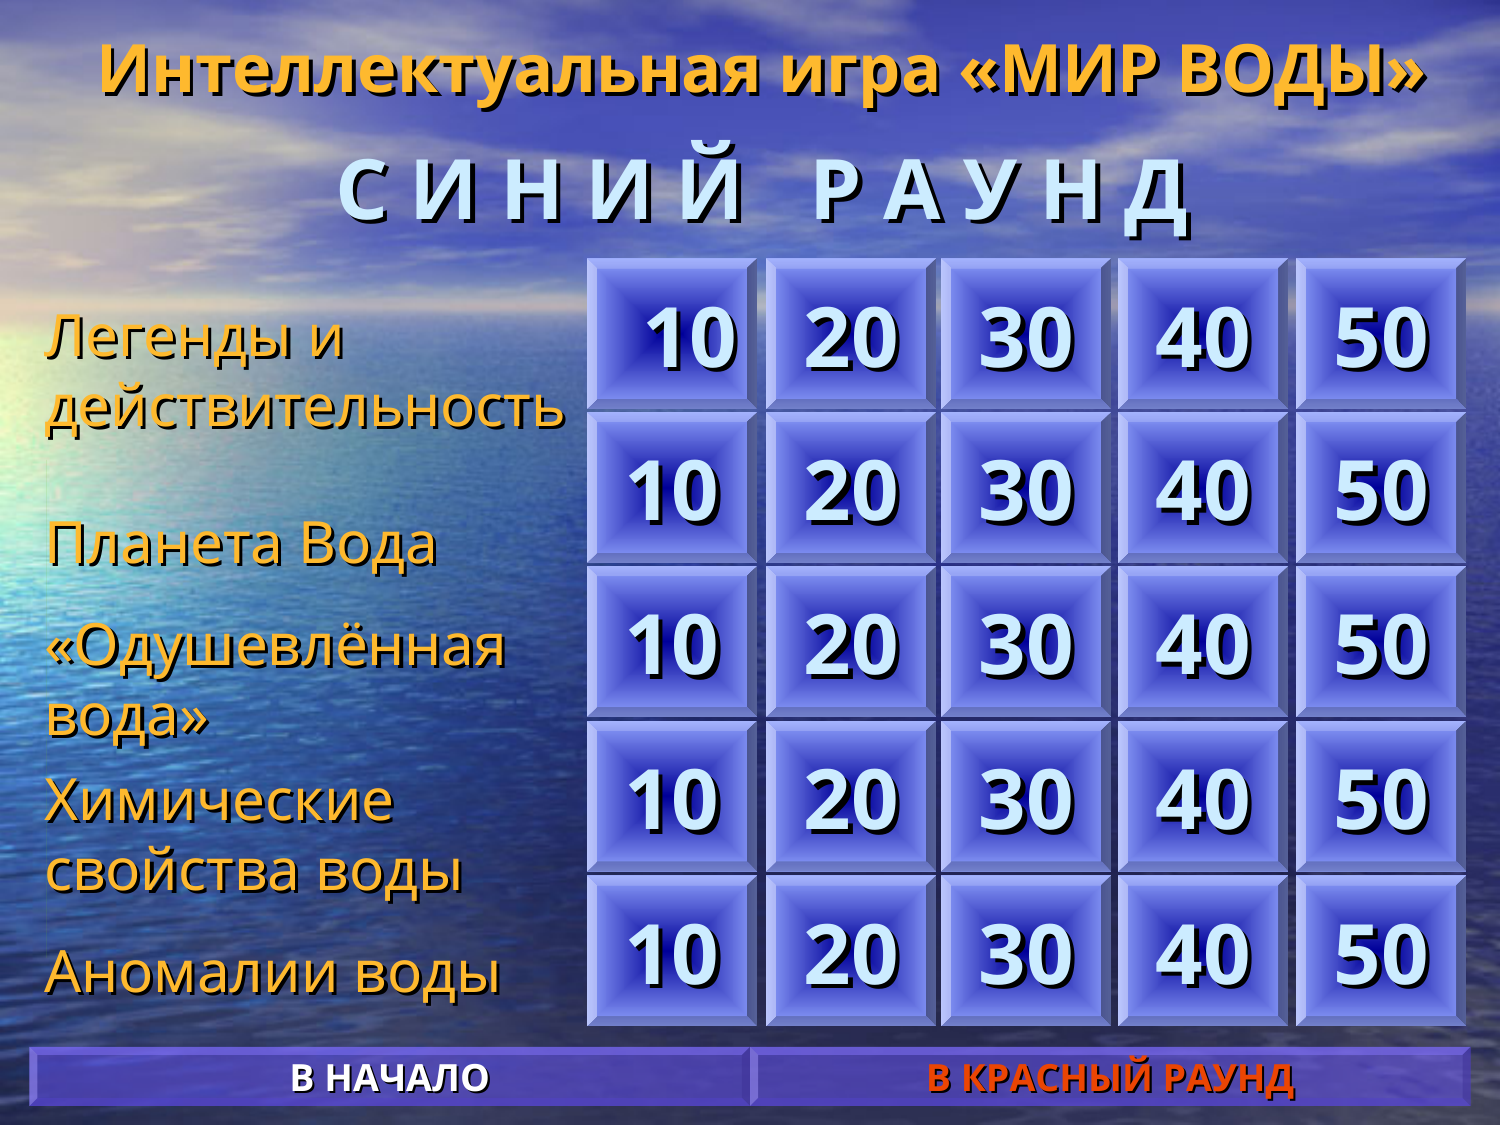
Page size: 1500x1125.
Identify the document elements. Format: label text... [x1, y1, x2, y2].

text_box 60 [1297, 875, 1465, 886]
table_cell [1119, 258, 1287, 269]
text_box 30 [951, 576, 1101, 707]
table_cell Природная вода [588, 258, 756, 269]
table_cell [588, 412, 756, 422]
table_cell [767, 258, 935, 269]
text_box 80 [587, 720, 756, 731]
text_box 40 [1128, 576, 1278, 707]
table_cell [762, 599, 939, 755]
text_box 30 [951, 269, 1101, 399]
title Растворы [1296, 875, 1306, 1027]
text_box 40 [1119, 875, 1287, 886]
text_box 40 [1128, 422, 1278, 553]
table_cell Аномалии воды [29, 910, 585, 1029]
table_cell [1293, 481, 1470, 599]
table_header [1116, 255, 1293, 481]
table_cell [762, 481, 939, 599]
text_box 30 [951, 422, 1101, 553]
table_header [585, 255, 762, 481]
text_box 20 [776, 422, 926, 553]
text_box 50 [1306, 269, 1456, 399]
table_cell [585, 910, 762, 1029]
table_cell [762, 755, 939, 910]
text_box 10 [597, 422, 747, 553]
table_cell [767, 566, 935, 576]
table_cell [942, 412, 1110, 422]
table_cell [939, 599, 1116, 755]
text_box 100 [751, 1046, 1470, 1055]
text_box 10 [597, 731, 747, 861]
table_cell [1293, 755, 1470, 910]
table_header Легенды и действительность [29, 255, 585, 481]
text_box 20 [942, 720, 1111, 731]
text_box 20 [942, 875, 1110, 886]
table_cell Планета Вода [29, 481, 585, 599]
table_cell [942, 258, 1110, 269]
text_box 20 [942, 566, 1110, 576]
text_box 20 [750, 1046, 759, 1106]
table_cell [762, 910, 939, 1029]
text_box 20 [776, 731, 926, 861]
table_cell [1119, 412, 1287, 422]
table_header [1293, 255, 1470, 481]
text_box 10 [597, 886, 747, 1016]
text_box 80 [588, 875, 756, 886]
table_cell [1297, 412, 1465, 422]
text_box 20 [776, 576, 926, 707]
text_box 40 [1128, 731, 1278, 861]
table_header [939, 255, 1116, 481]
table_cell [939, 755, 1116, 910]
text_box 100 [767, 720, 936, 731]
table_cell [939, 481, 1116, 599]
text_box 40 [1128, 886, 1278, 1016]
text_box В КРАСНЫЙ РАУНД [759, 1055, 1462, 1097]
table_cell [1116, 599, 1293, 755]
text_box 80 [30, 1046, 749, 1055]
text_box 40 [1119, 566, 1287, 576]
text_box 20 [776, 269, 926, 399]
text_box 60 [1297, 566, 1465, 576]
text_box 40 [1119, 720, 1288, 731]
table_cell «Одушевлённая вода» [29, 599, 585, 755]
picture [0, 0, 1500, 1125]
text_box 50 [1306, 731, 1456, 861]
table_cell [939, 910, 1116, 1029]
text_box 50 [1306, 422, 1456, 553]
text_box 50 [1306, 886, 1456, 1016]
table_header [762, 255, 939, 481]
text_box 40 [1128, 269, 1278, 399]
text_box В НАЧАЛО [38, 1055, 741, 1097]
text_box 30 [951, 731, 1101, 861]
table_cell [585, 599, 762, 755]
text_box 50 [1306, 576, 1456, 707]
table_cell [1293, 599, 1470, 755]
table_cell Растворы [767, 412, 935, 422]
text_box 100 [767, 875, 935, 886]
table_cell [585, 755, 762, 910]
text_box 30 [951, 886, 1101, 1016]
table_cell [588, 566, 756, 576]
text_box 10 [597, 269, 747, 399]
table_cell [1116, 755, 1293, 910]
text_box 10 [597, 576, 747, 707]
title С И Н И Й Р А У Н Д [76, 128, 1448, 244]
text_box 20 [776, 886, 926, 1016]
table_cell [1297, 258, 1465, 269]
table_cell [1116, 910, 1293, 1029]
text_box Правильный ответ [1117, 875, 1128, 1027]
text_box 60 [1297, 720, 1466, 731]
text_box Интеллектуальная игра «МИР ВОДЫ» [76, 7, 1448, 114]
table_cell [1116, 481, 1293, 599]
table_cell Химические свойства воды [29, 755, 585, 910]
table_cell [585, 481, 762, 599]
table_cell [1293, 910, 1470, 1029]
